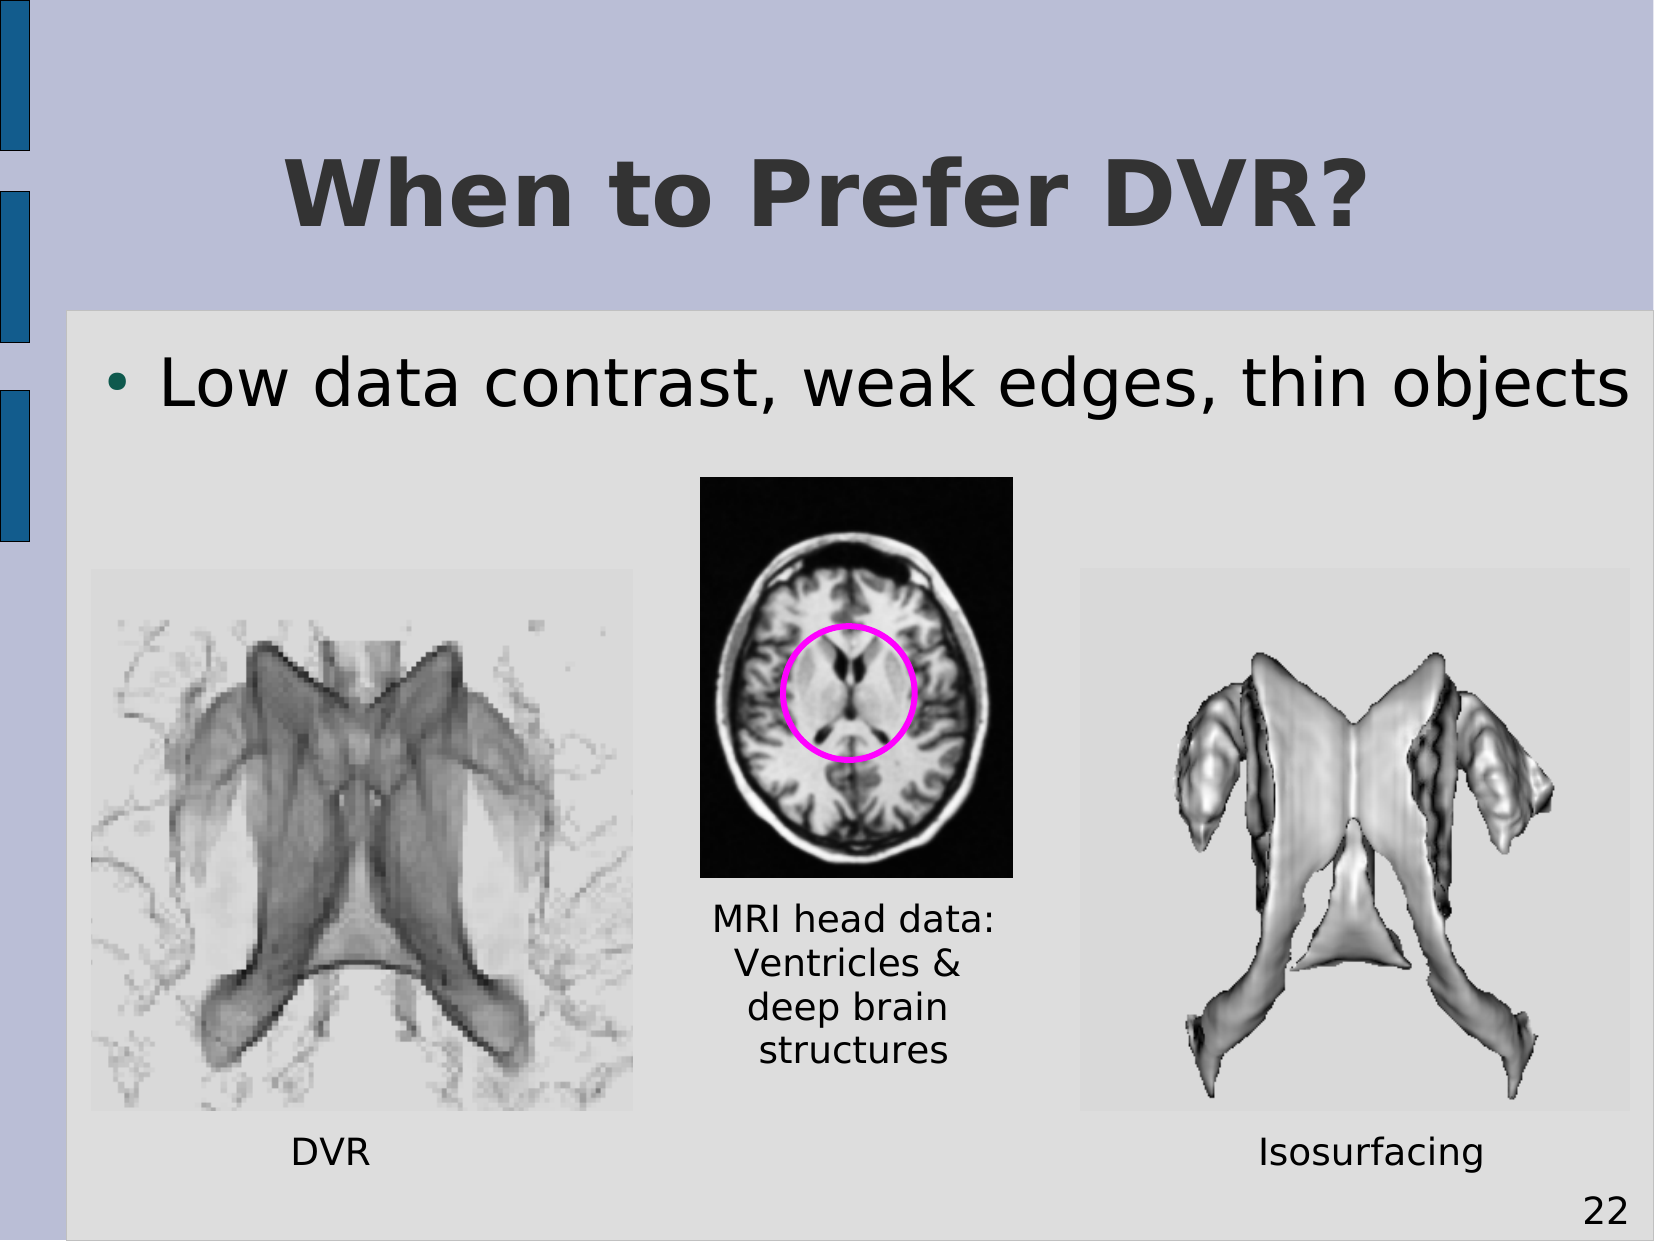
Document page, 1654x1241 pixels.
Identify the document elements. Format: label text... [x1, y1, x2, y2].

list Low data contrast, weak edges, thin objects [87, 344, 1639, 459]
picture [700, 477, 1013, 878]
title When to Prefer DVR? [121, 91, 1534, 299]
picture [91, 569, 633, 1111]
text_box DVR [275, 1123, 419, 1182]
text_box MRI head data: Ventricles & deep brain structures [697, 890, 1011, 1080]
text_box Isosurfacing [1243, 1123, 1507, 1182]
picture [1080, 568, 1630, 1111]
